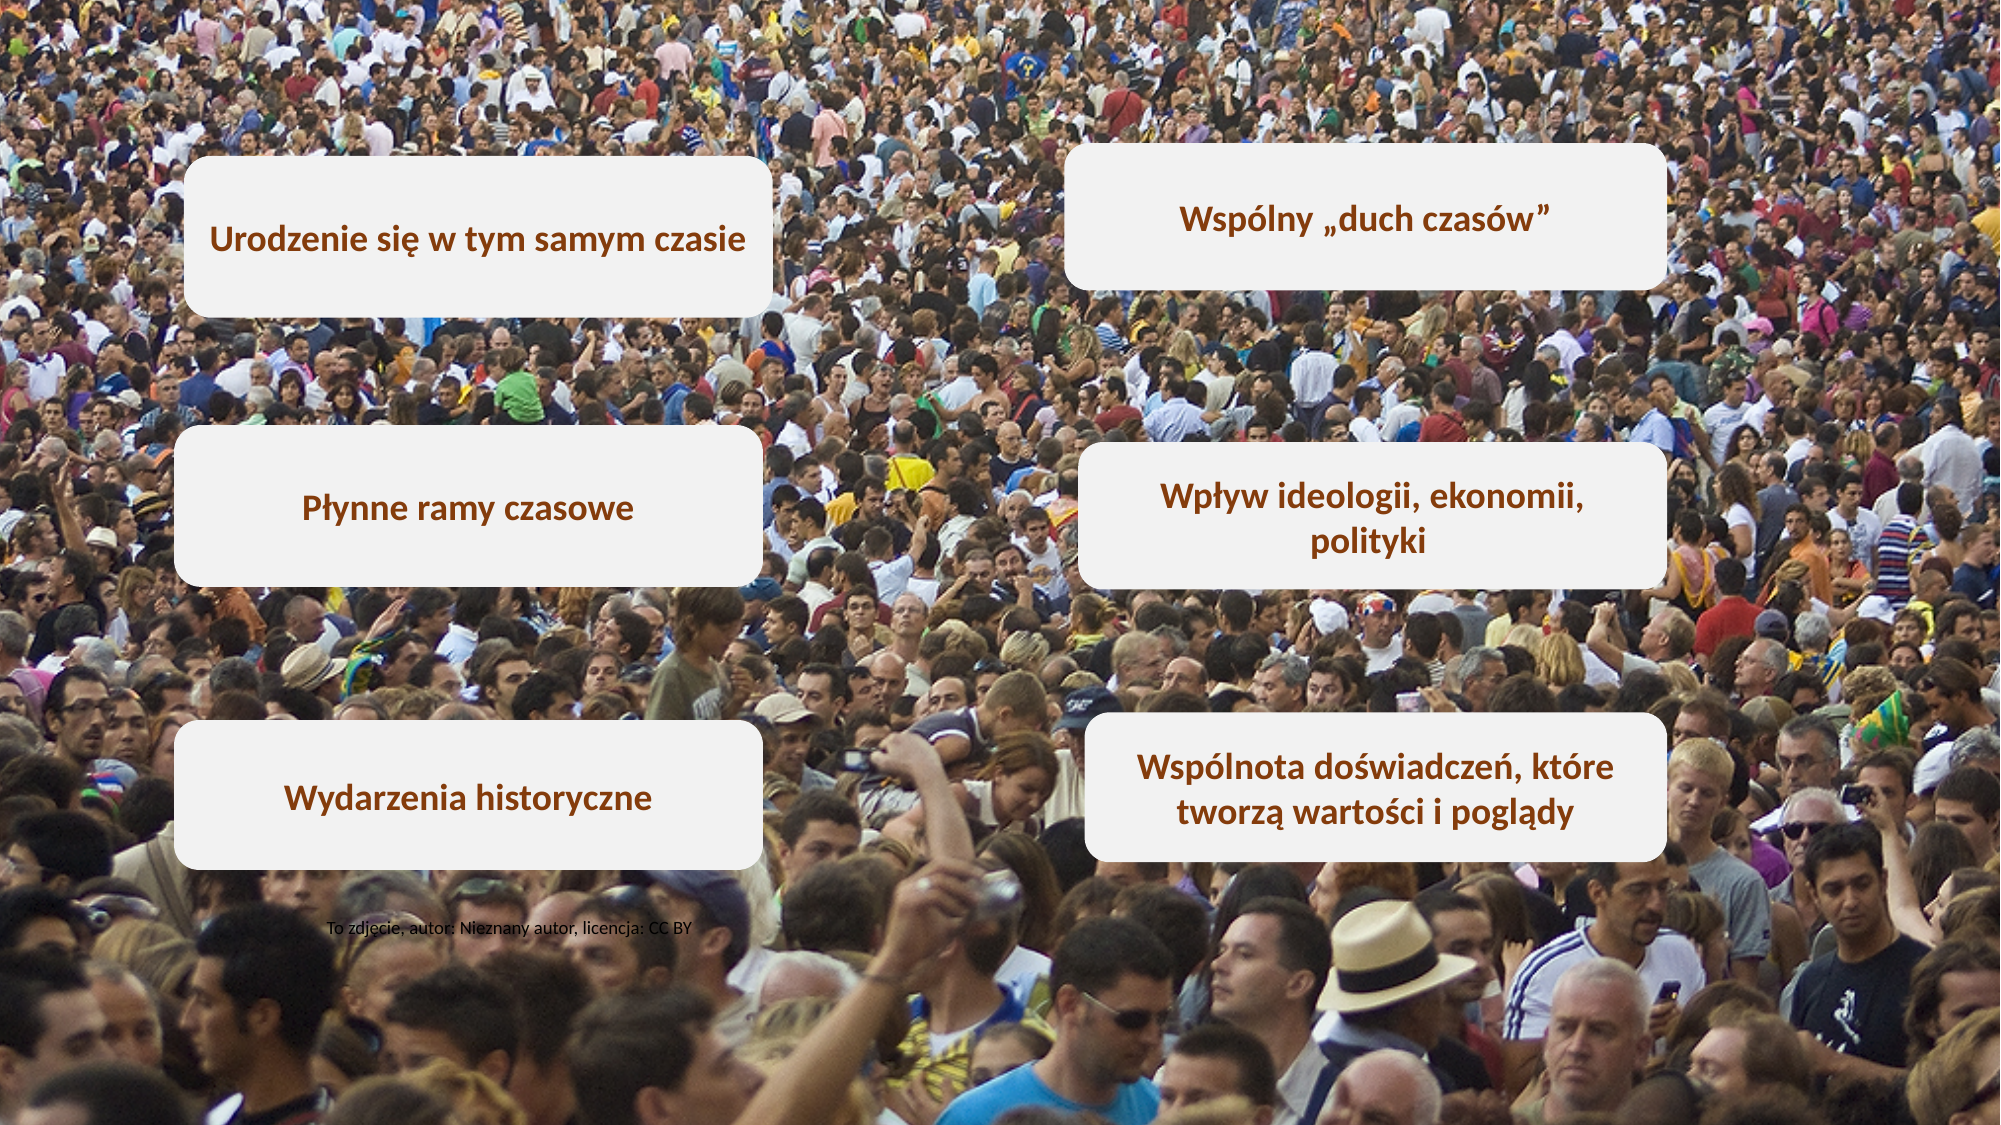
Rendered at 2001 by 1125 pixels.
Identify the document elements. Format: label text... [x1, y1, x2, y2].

picture [0, 0, 2000, 1125]
text_box To zdjęcie, autor: Nieznany autor, licencja: CC BY [311, 908, 2000, 948]
text_box Wydarzenia historyczne [174, 720, 763, 870]
text_box Urodzenie się w tym samym czasie [183, 155, 773, 318]
text_box Wspólny „duch czasów” [1064, 143, 1668, 291]
text_box Płynne ramy czasowe [174, 425, 763, 587]
text_box Wpływ ideologii, ekonomii, polityki [1078, 442, 1668, 590]
text_box Wspólnota doświadczeń, które tworzą wartości i poglądy [1084, 712, 1668, 863]
